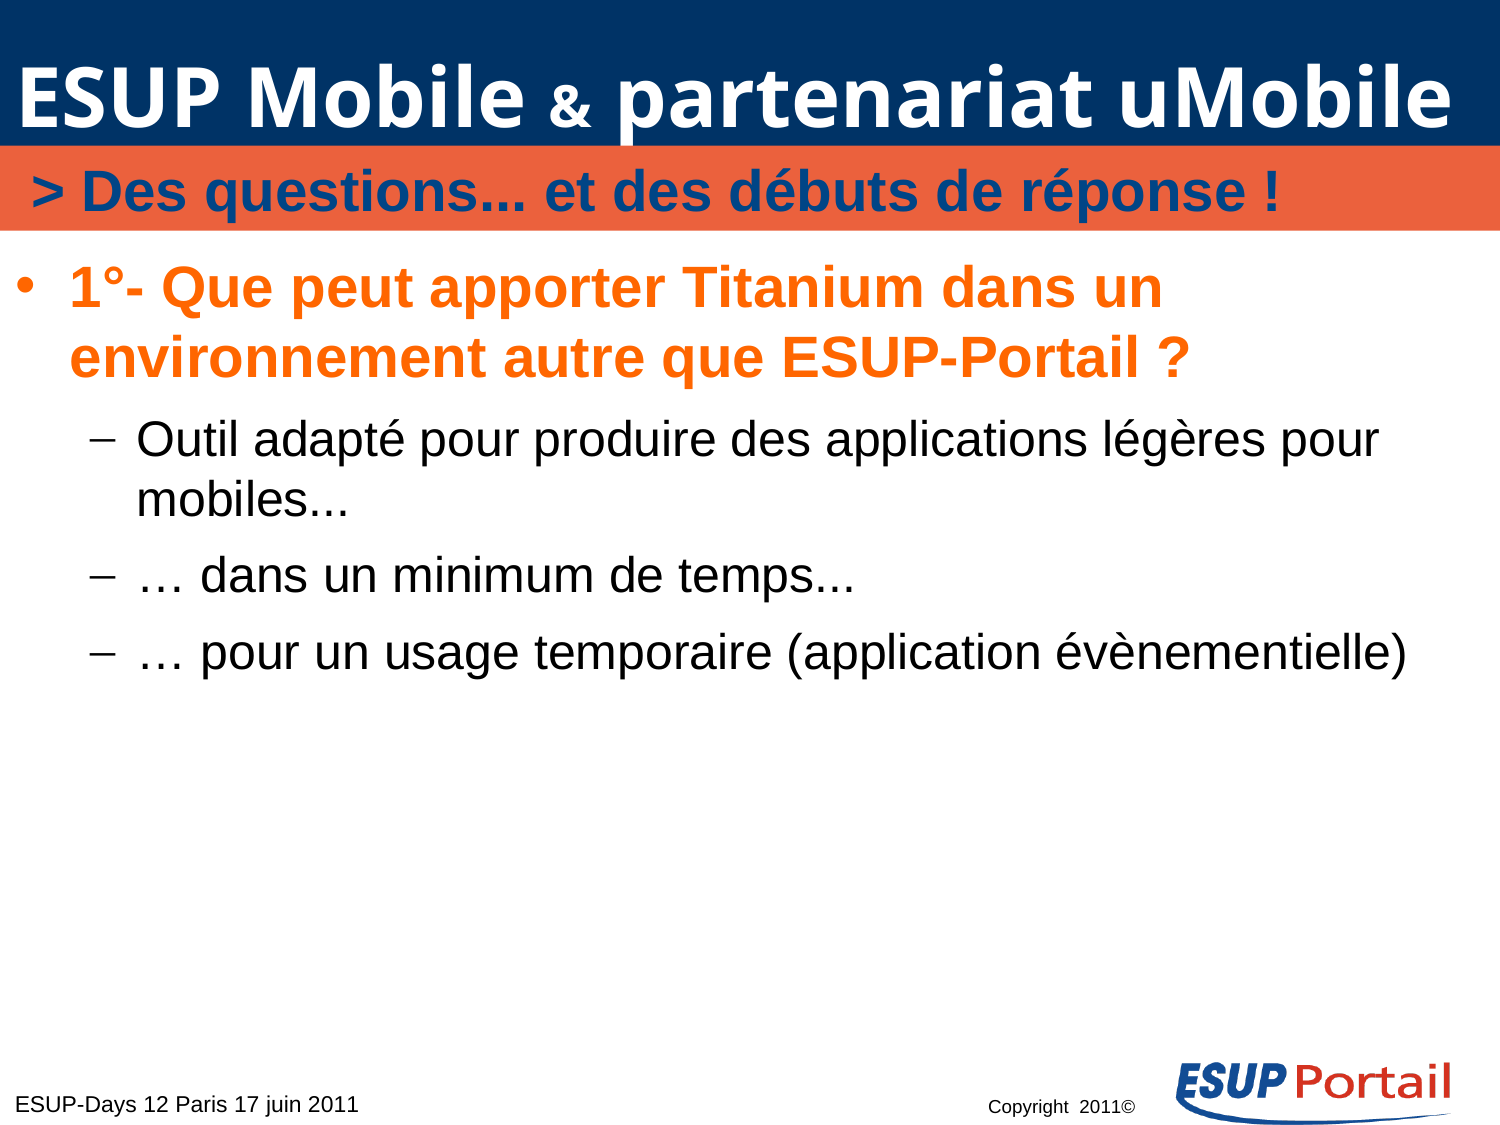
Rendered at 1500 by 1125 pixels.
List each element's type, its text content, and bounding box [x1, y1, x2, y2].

text_box ESUP-Days 12 Paris 17 juin 2011 [0, 1074, 632, 1125]
text_box > Des questions... et des débuts de réponse ! [0, 145, 1500, 231]
picture [1175, 1074, 1451, 1125]
text_box 1°- Que peut apporter Titanium dans un environnement autre que ESUP-Portail ? Outil adapté pour produire des applications légères pour mobiles... … dans un minimum de temps... … pour un usage temporaire (application évènementielle) [0, 231, 1500, 1074]
text_box ESUP Mobile & partenariat uMobile [0, 0, 1500, 145]
